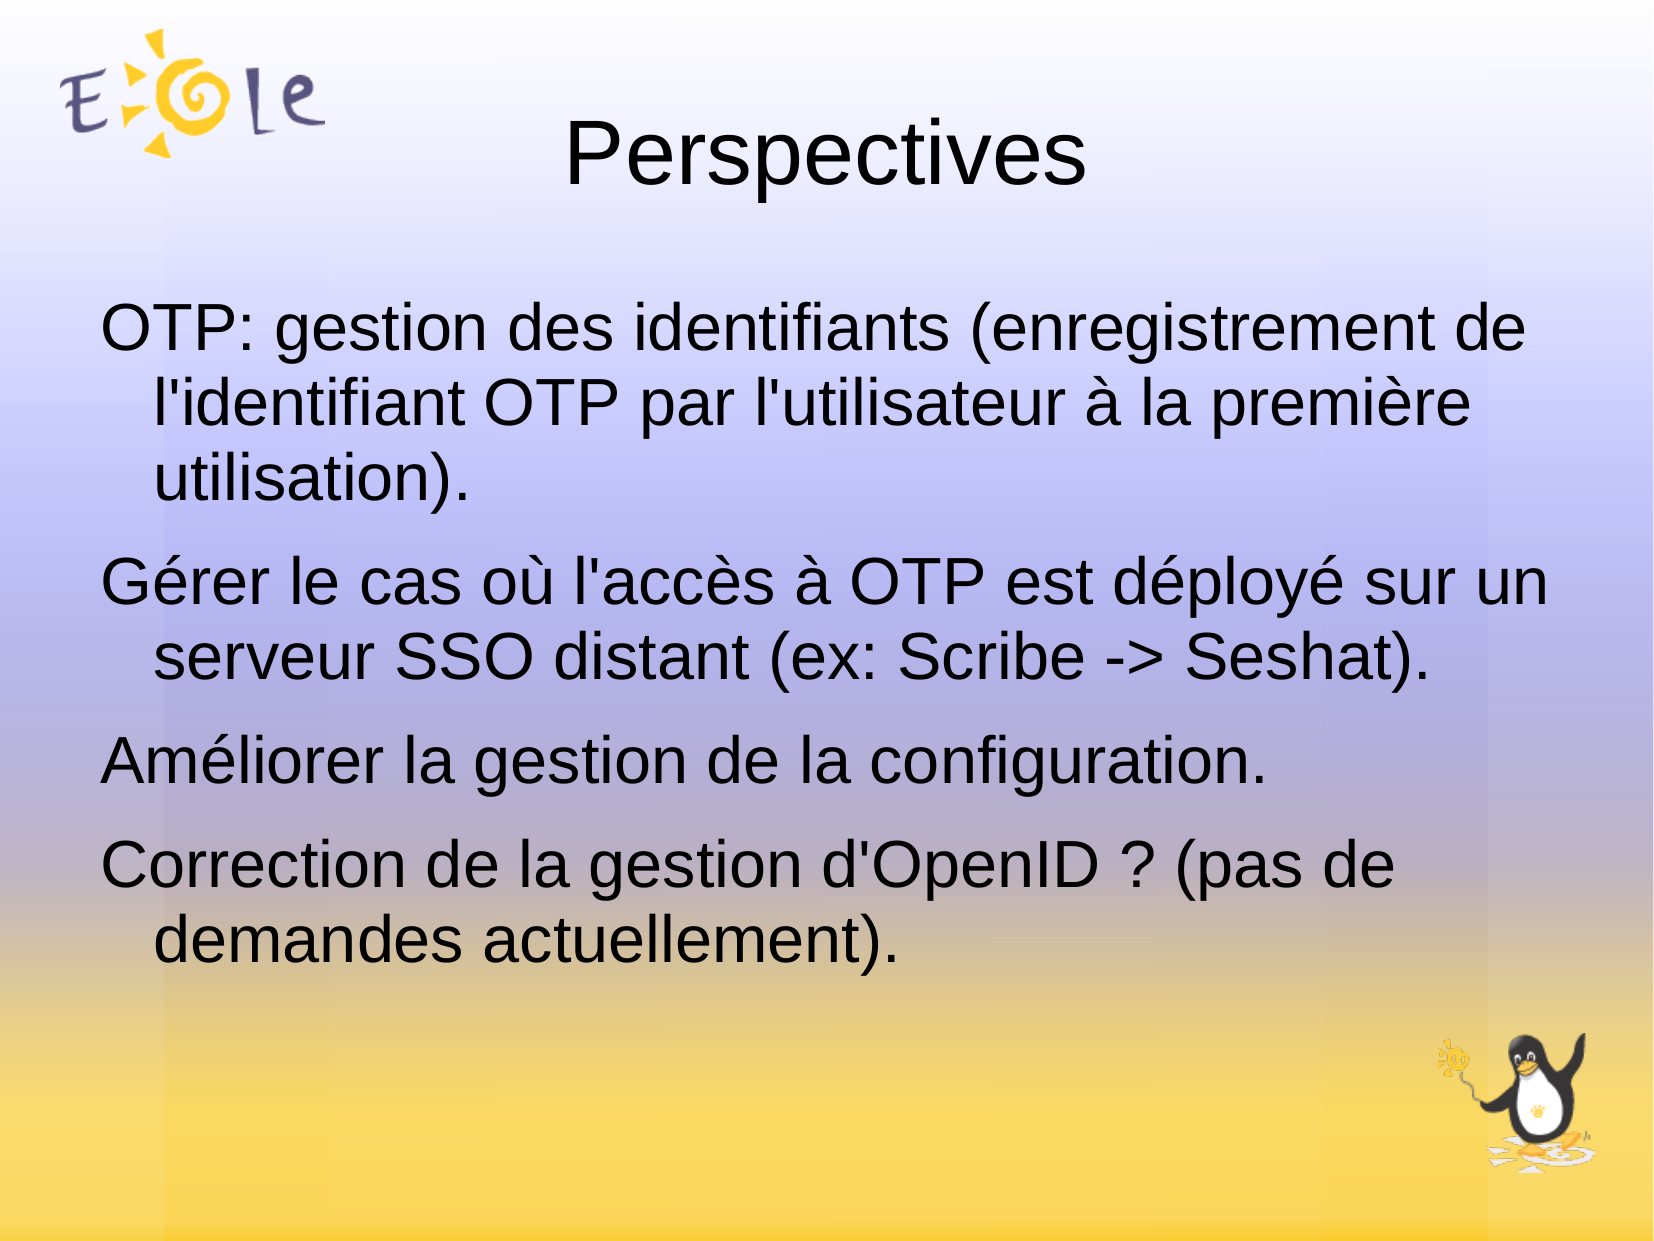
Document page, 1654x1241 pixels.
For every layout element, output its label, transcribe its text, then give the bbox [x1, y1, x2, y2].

title Perspectives [82, 56, 1571, 250]
picture [0, 0, 1654, 1241]
list OTP: gestion des identifiants (enregistrement de l'identifiant OTP par l'utilisateur à la première utilisation). Gérer le cas où l'accès à OTP est déployé sur un serveur SSO distant (ex: Scribe -> Seshat). Améliorer la gestion de la configuration. Correction de la gestion d'OpenID ? (pas de demandes actuellement). [82, 290, 1571, 1094]
